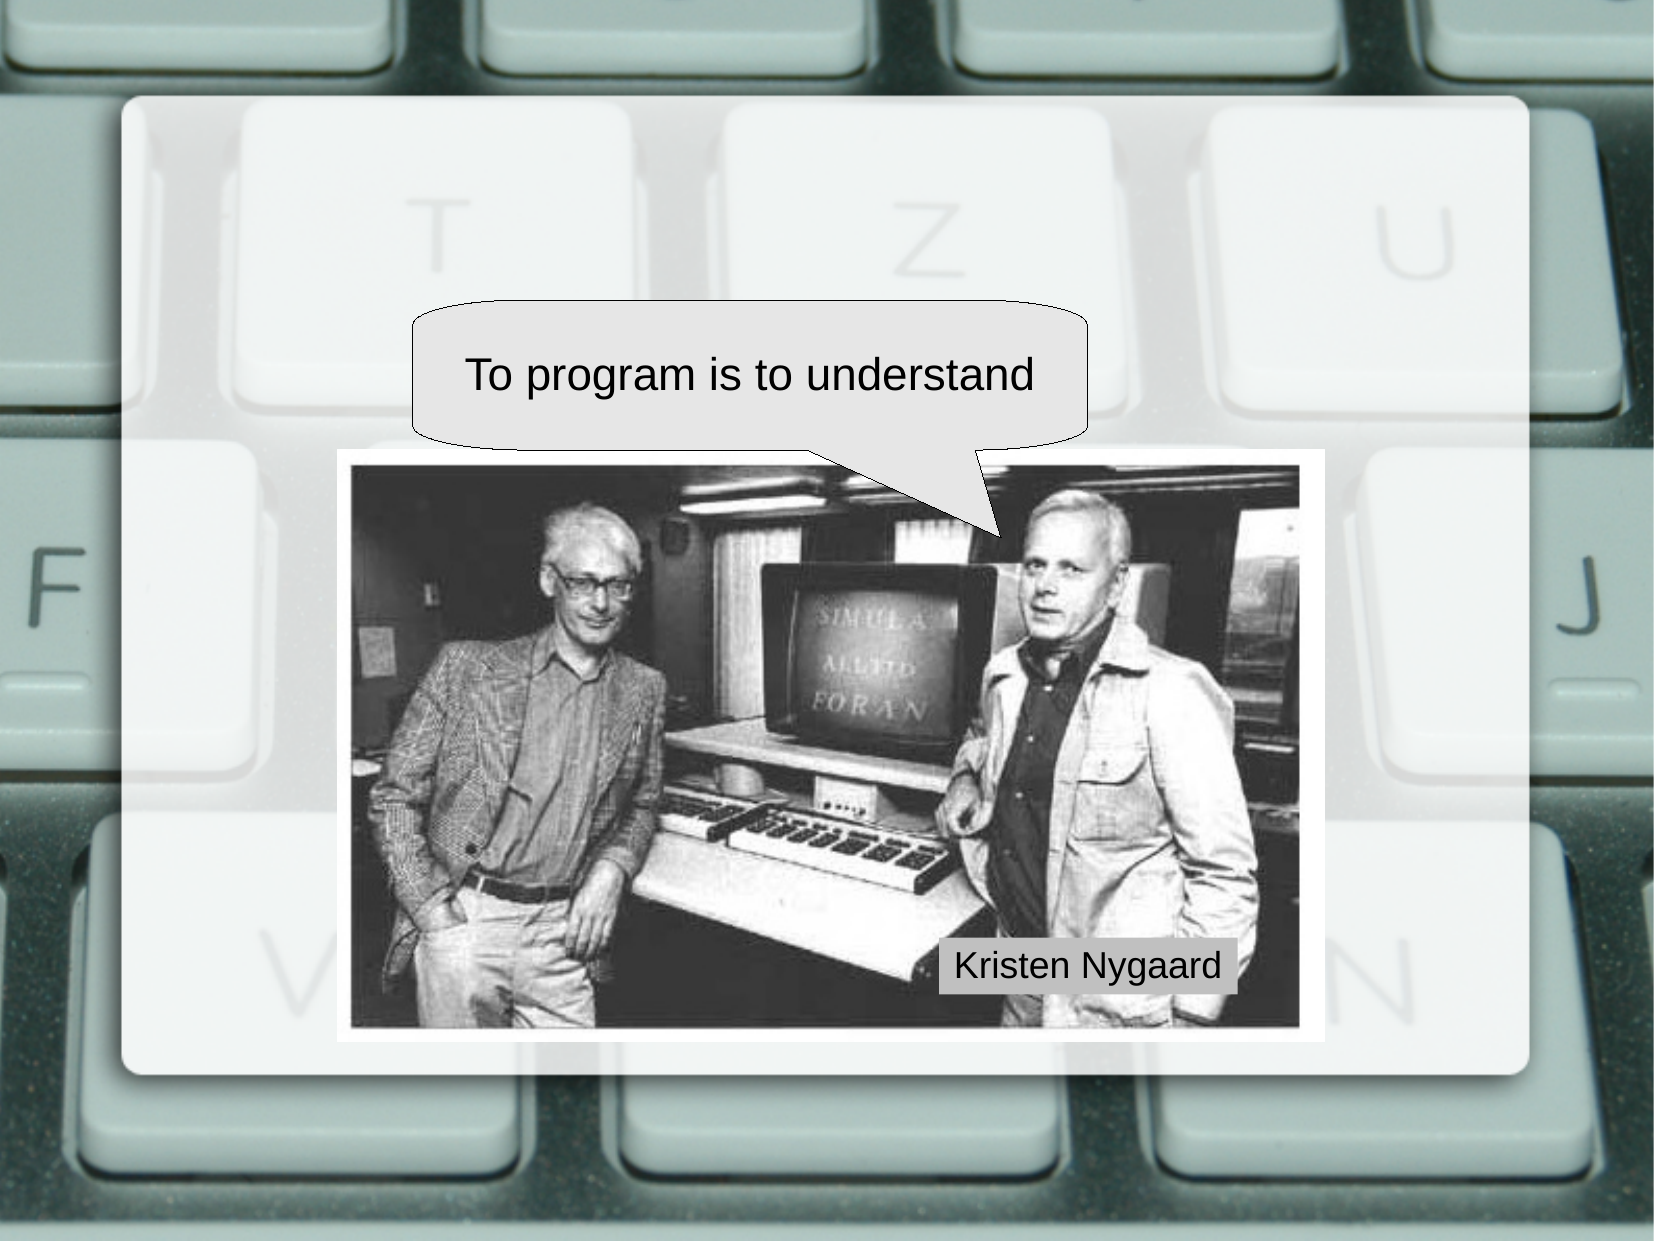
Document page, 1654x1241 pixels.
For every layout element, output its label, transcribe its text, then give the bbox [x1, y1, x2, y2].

text_box To program is to understand [412, 300, 1088, 538]
text_box Kristen Nygaard [939, 937, 1238, 995]
picture [0, 0, 1654, 1241]
